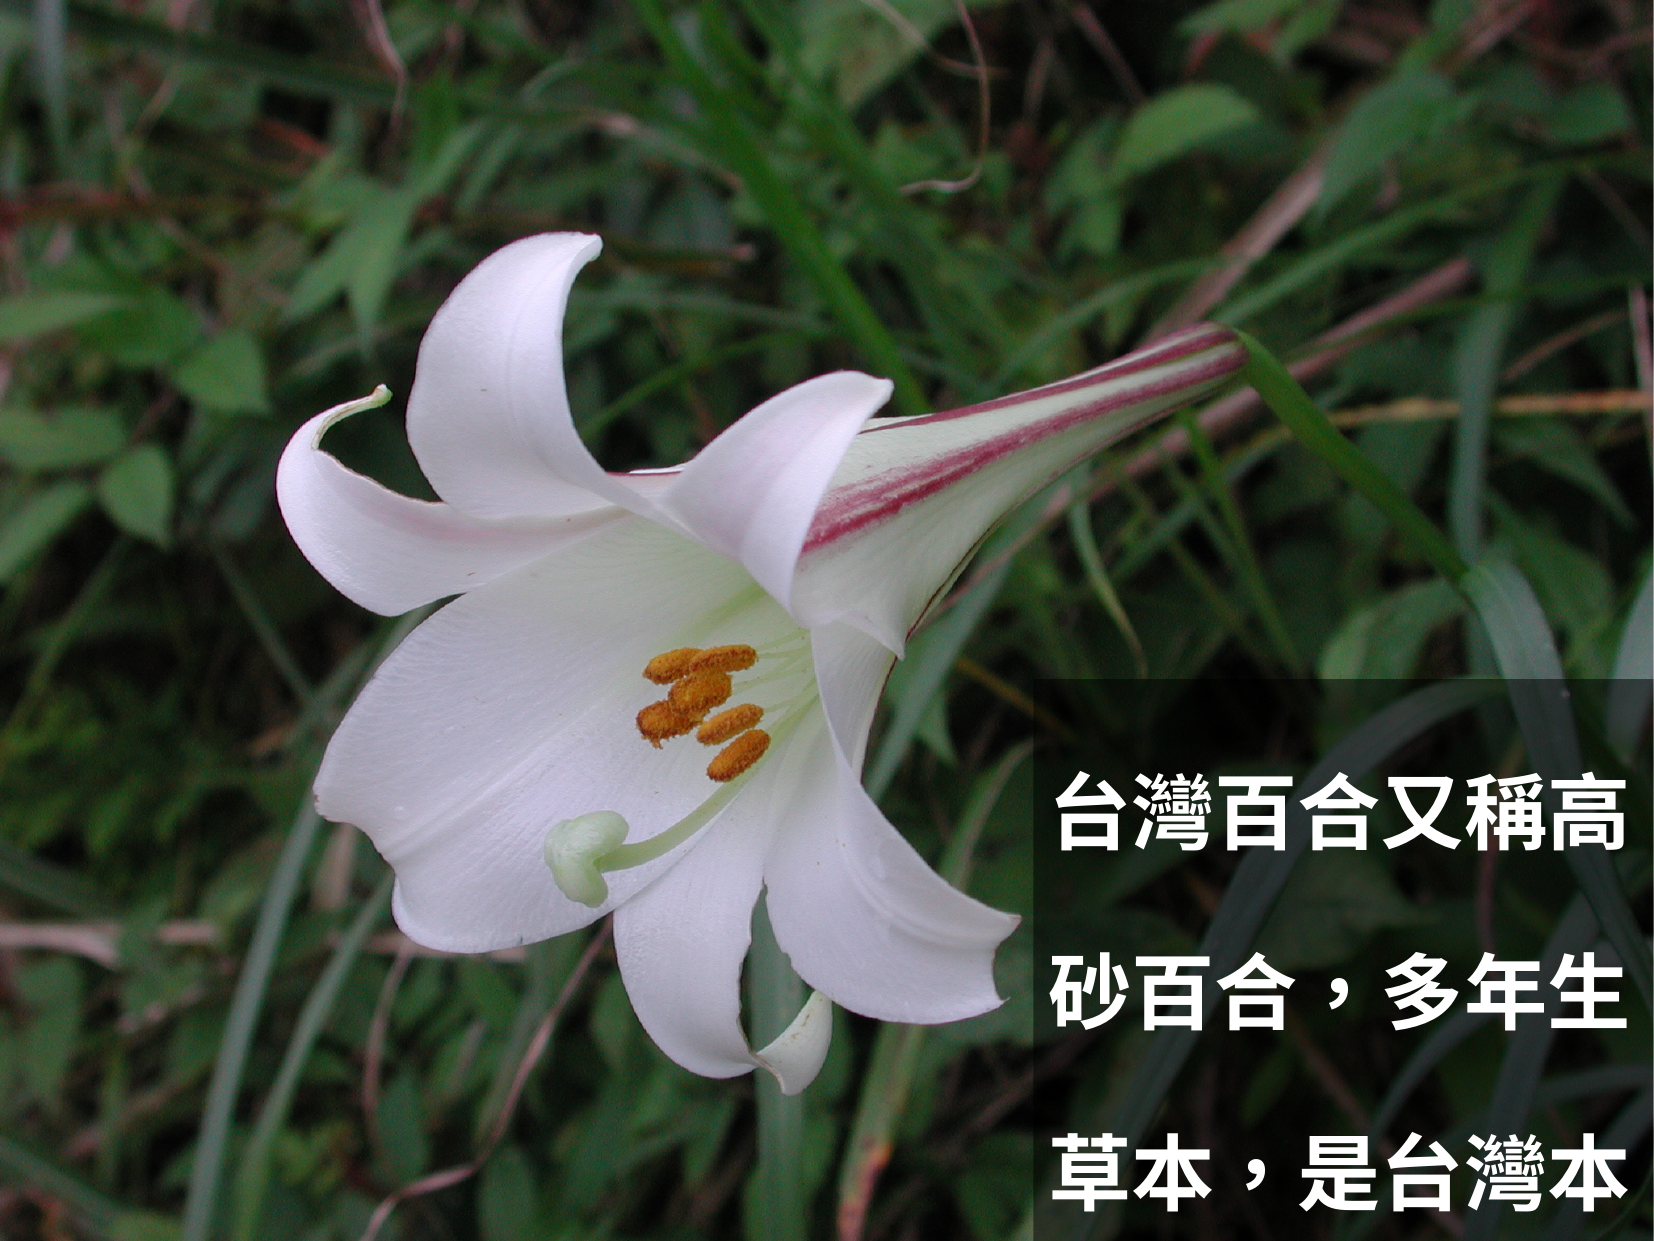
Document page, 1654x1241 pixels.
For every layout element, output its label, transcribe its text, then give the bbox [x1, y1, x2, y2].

picture [1178, 1160, 1192, 1187]
picture [0, 0, 1654, 1241]
picture [1071, 1173, 1108, 1178]
picture [1071, 1161, 1108, 1166]
picture [1152, 1160, 1167, 1187]
text_box 台灣百合又稱高砂百合，多年生草本，是台灣本土特有植物。 [1033, 679, 1654, 1158]
picture [1594, 1160, 1608, 1187]
picture [1568, 1160, 1583, 1187]
